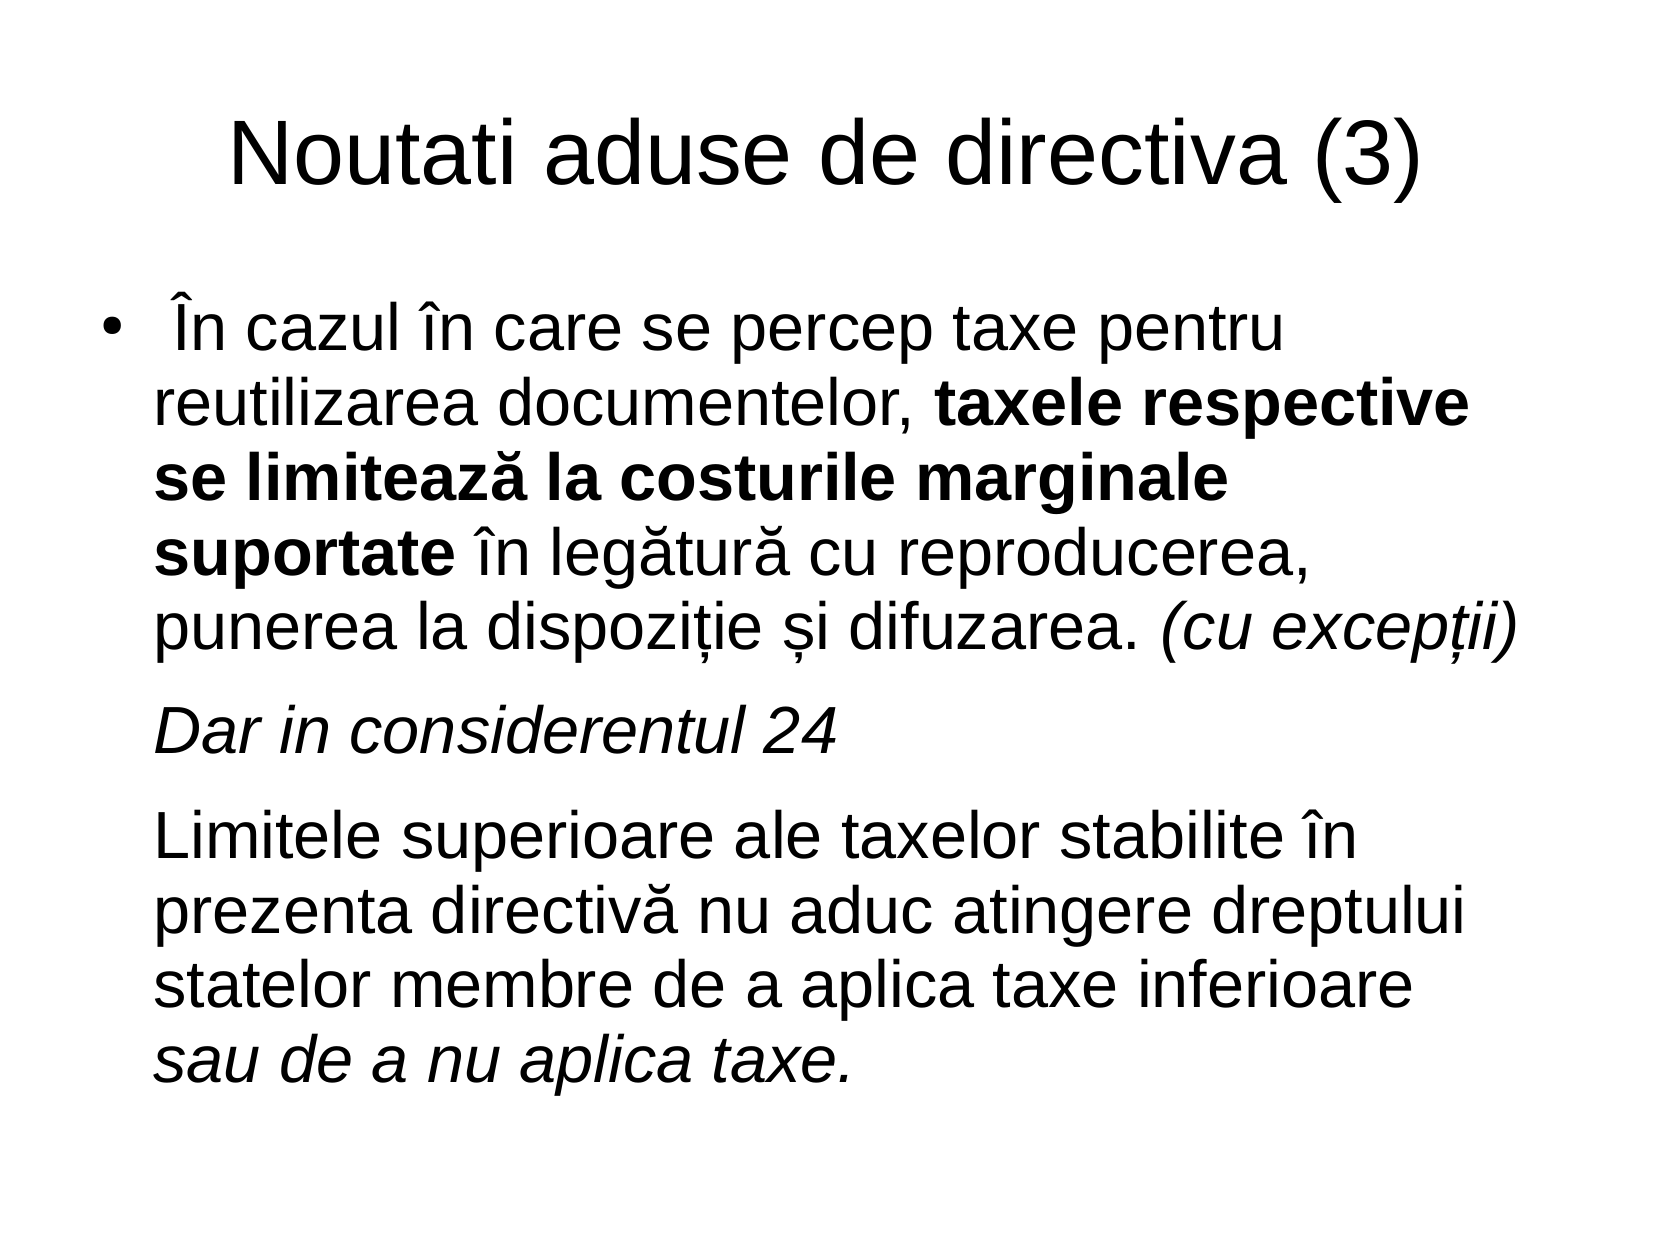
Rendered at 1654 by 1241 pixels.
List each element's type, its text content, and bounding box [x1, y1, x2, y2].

list În cazul în care se percep taxe pentru reutilizarea documentelor, taxele respective se limitează la costurile marginale suportate în legătură cu reproducerea, punerea la dispoziție și difuzarea. (cu excepții) Dar in considerentul 24 Limitele superioare ale taxelor stabilite în prezenta directivă nu aduc atingere dreptului statelor membre de a aplica taxe inferioare sau de a nu aplica taxe. [82, 290, 1538, 1010]
title Noutati aduse de directiva (3) [82, 49, 1571, 257]
